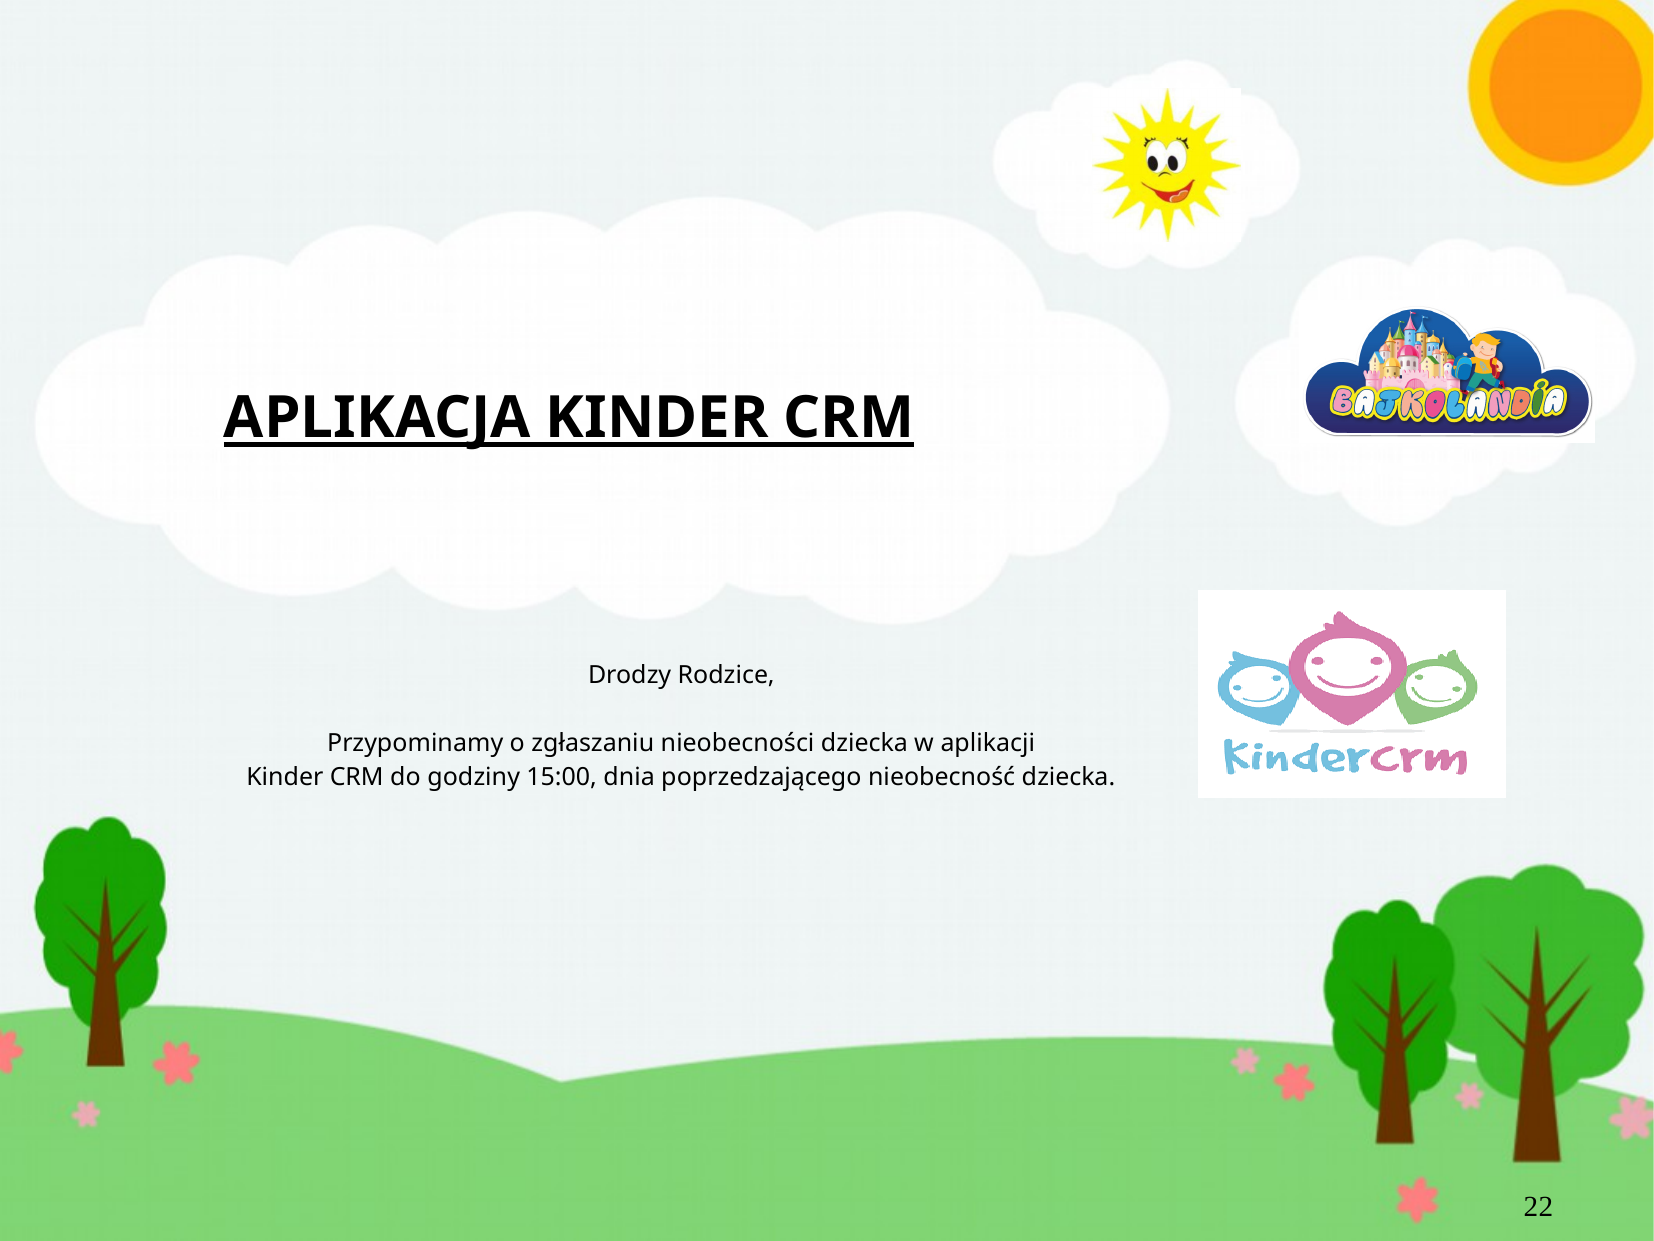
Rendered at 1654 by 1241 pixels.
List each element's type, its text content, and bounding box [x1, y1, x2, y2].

text_box Drodzy Rodzice, Przypominamy o zgłaszaniu nieobecności dziecka w aplikacji Kinder CRM do godziny 15:00, dnia poprzedzającego nieobecność dziecka. [224, 649, 1140, 886]
picture [1299, 300, 1595, 443]
picture [1092, 88, 1241, 242]
picture [1198, 590, 1506, 798]
text_box [1523, 1187, 1630, 1235]
text_box APLIKACJA KINDER CRM [224, 304, 1004, 621]
